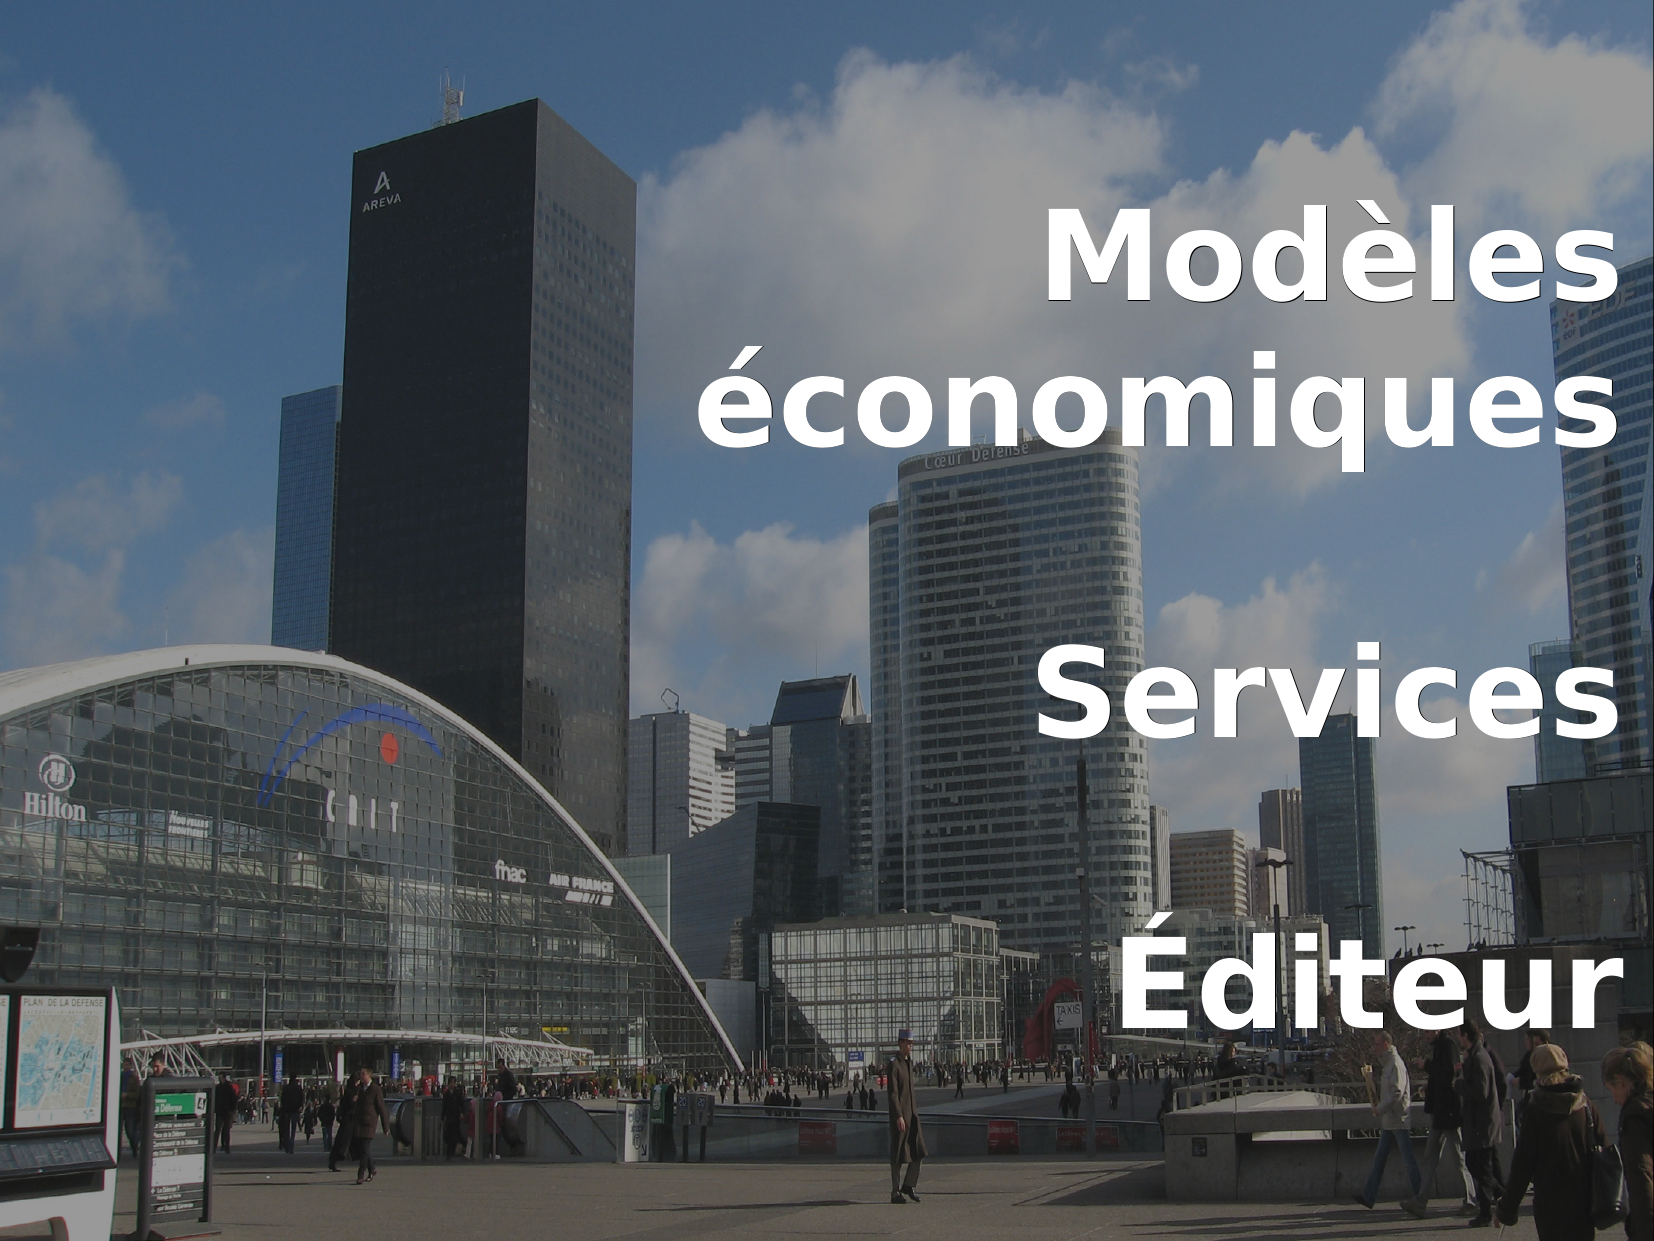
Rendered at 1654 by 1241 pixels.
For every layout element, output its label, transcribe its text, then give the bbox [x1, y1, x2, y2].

text_box Modèles économiques Services Éditeur [29, 177, 1639, 1066]
picture [0, 0, 1654, 1241]
